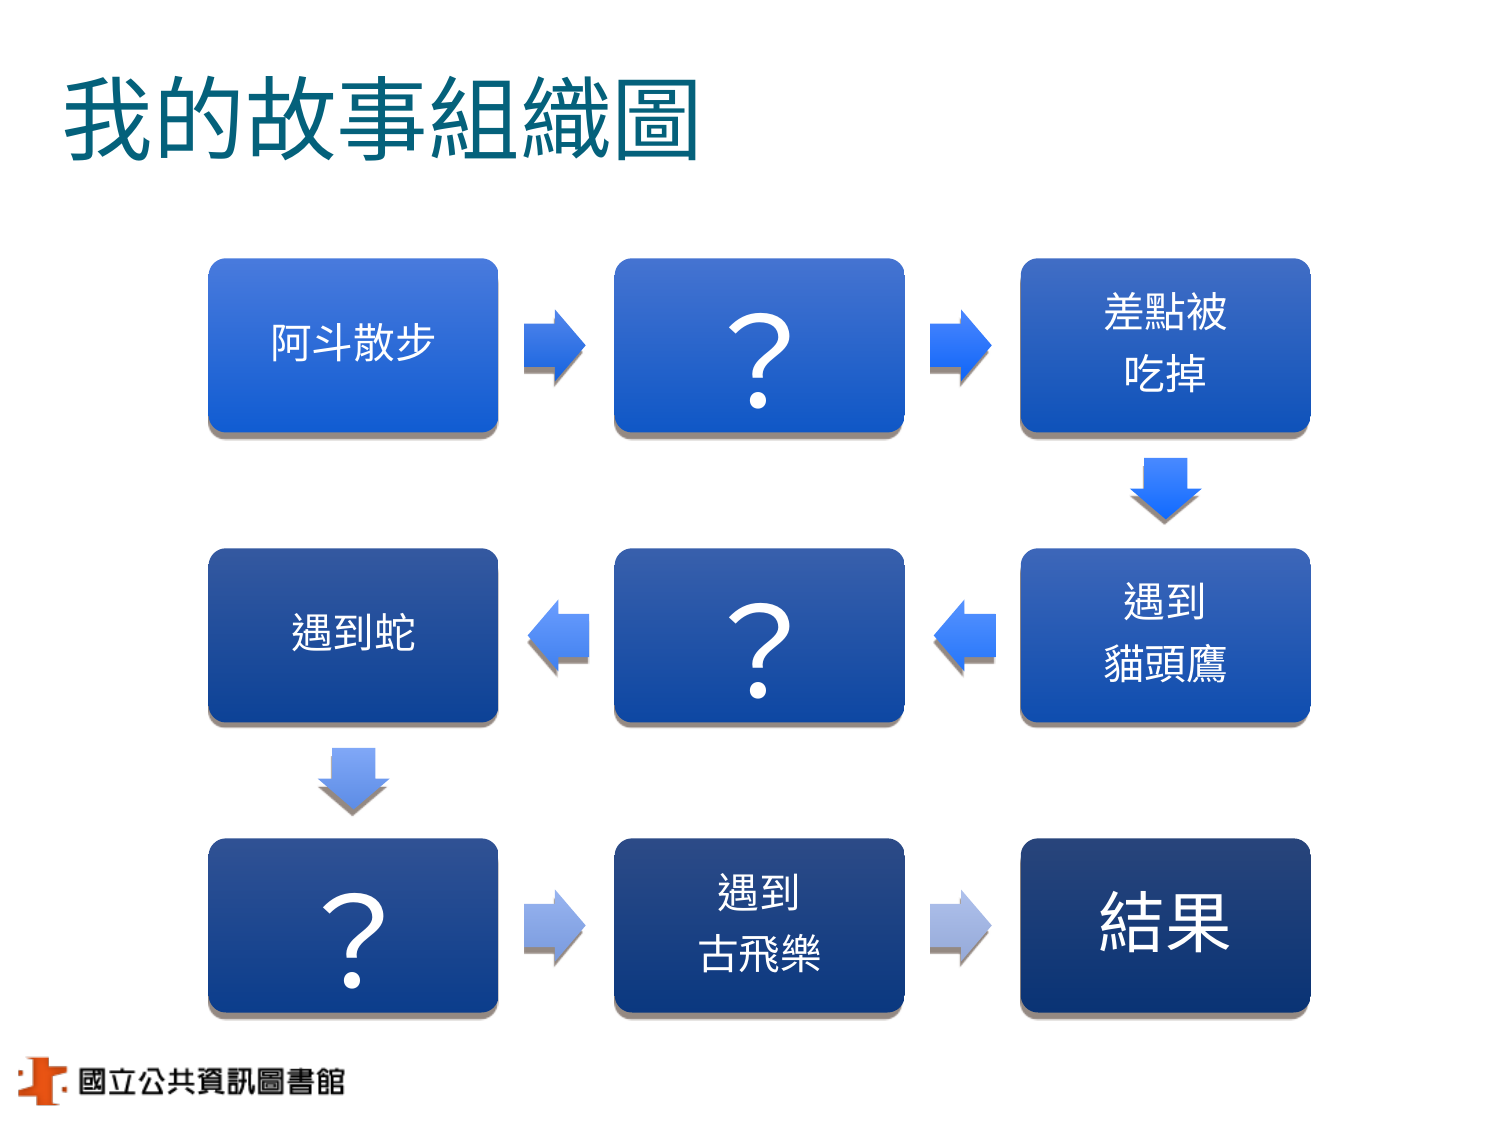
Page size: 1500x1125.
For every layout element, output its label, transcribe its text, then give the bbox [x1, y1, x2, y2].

text_box ？ [614, 258, 905, 433]
text_box 結果 [1020, 838, 1311, 1013]
text_box 阿斗散步 [208, 258, 499, 433]
text_box [527, 599, 590, 672]
text_box 我的故事組織圖 [46, 35, 1385, 198]
text_box 遇到蛇 [208, 548, 499, 723]
text_box ？ [614, 548, 905, 723]
text_box [317, 747, 390, 810]
text_box ？ [208, 838, 499, 1013]
text_box 遇到 貓頭鷹 [1020, 548, 1311, 723]
text_box 差點被 吃掉 [1020, 258, 1311, 433]
text_box [930, 889, 992, 962]
text_box [1129, 457, 1202, 520]
text_box [933, 599, 996, 672]
text_box [930, 309, 992, 382]
text_box [524, 889, 586, 962]
text_box 遇到 古飛樂 [614, 838, 905, 1013]
text_box [524, 309, 586, 382]
